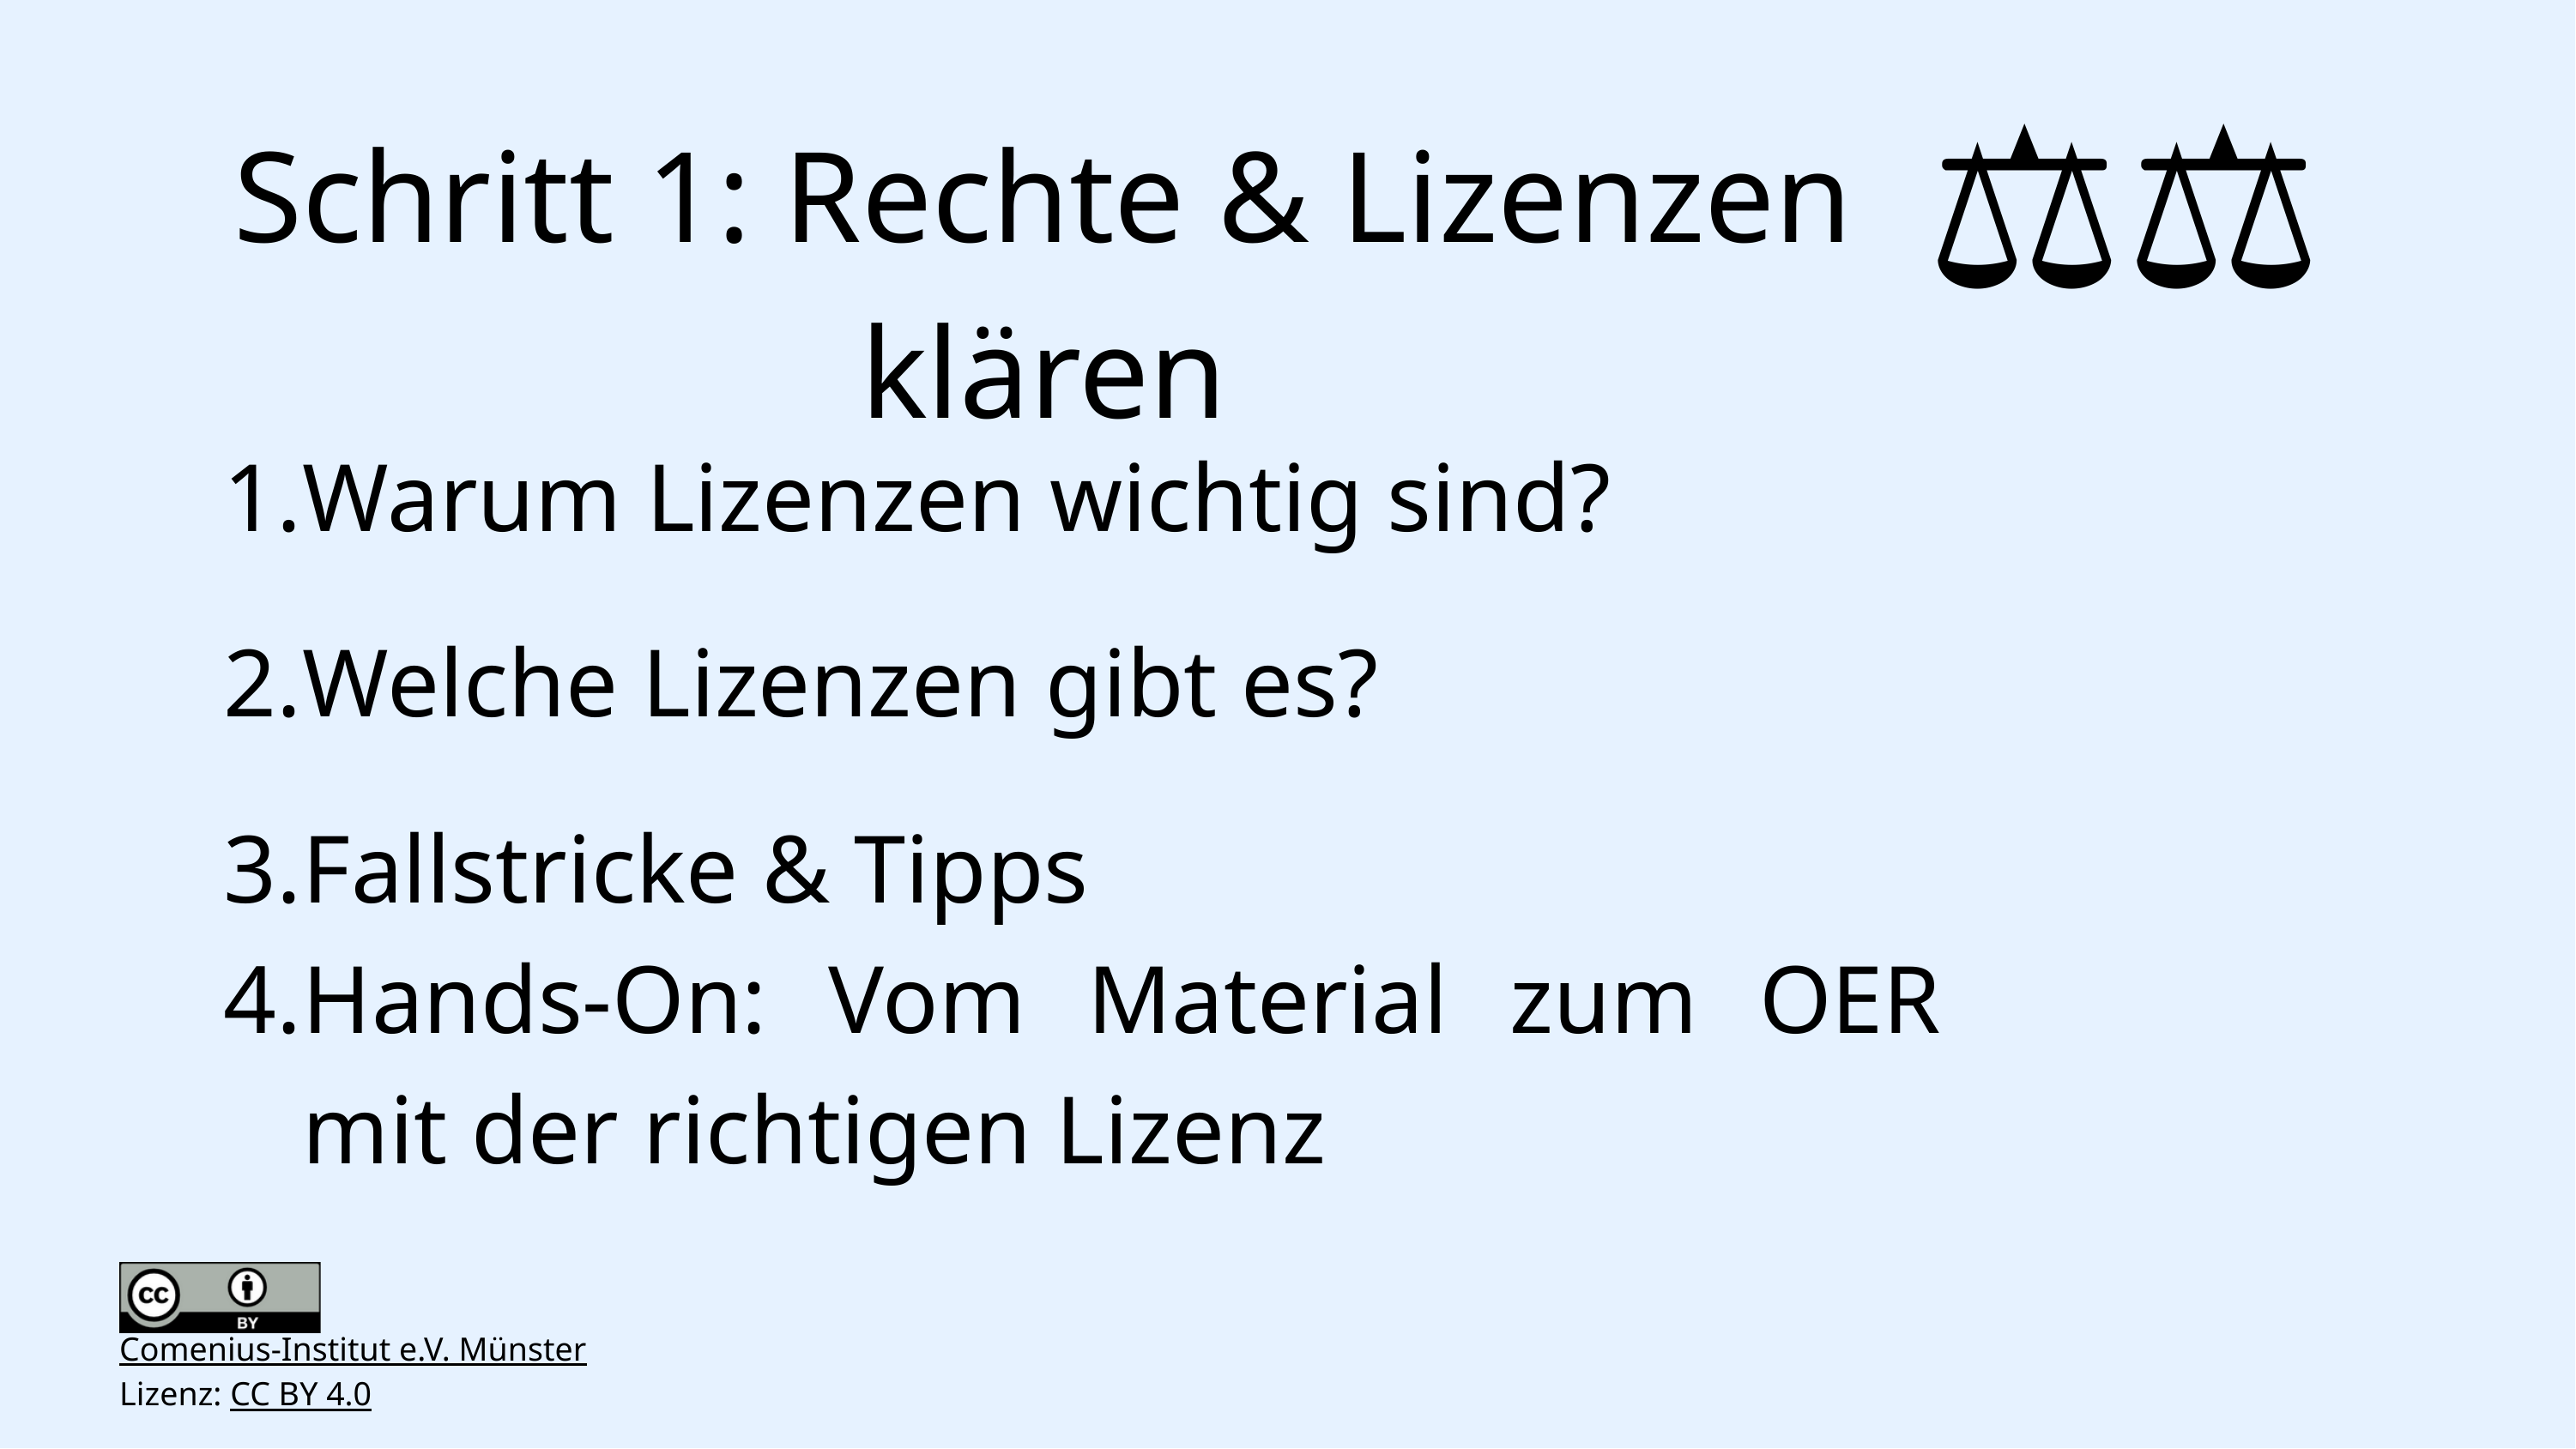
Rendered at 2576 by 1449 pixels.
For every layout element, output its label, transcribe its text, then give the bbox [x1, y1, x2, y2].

text_box Schritt 1: Rechte & Lizenzen klären [193, 92, 1895, 263]
text_box Comenius-Institut e.V. Münster Lizenz: CC BY 4.0 [119, 1327, 1378, 1416]
text_box 🧑‍⚖️ [1925, 19, 2231, 320]
text_box [119, 1262, 321, 1327]
text_box Warum Lizenzen wichtig sind? Welche Lizenzen gibt es? Fallstricke & Tipps Hands-On: Vom Material zum OER mit der richtigen Lizenz [144, 364, 1943, 1188]
